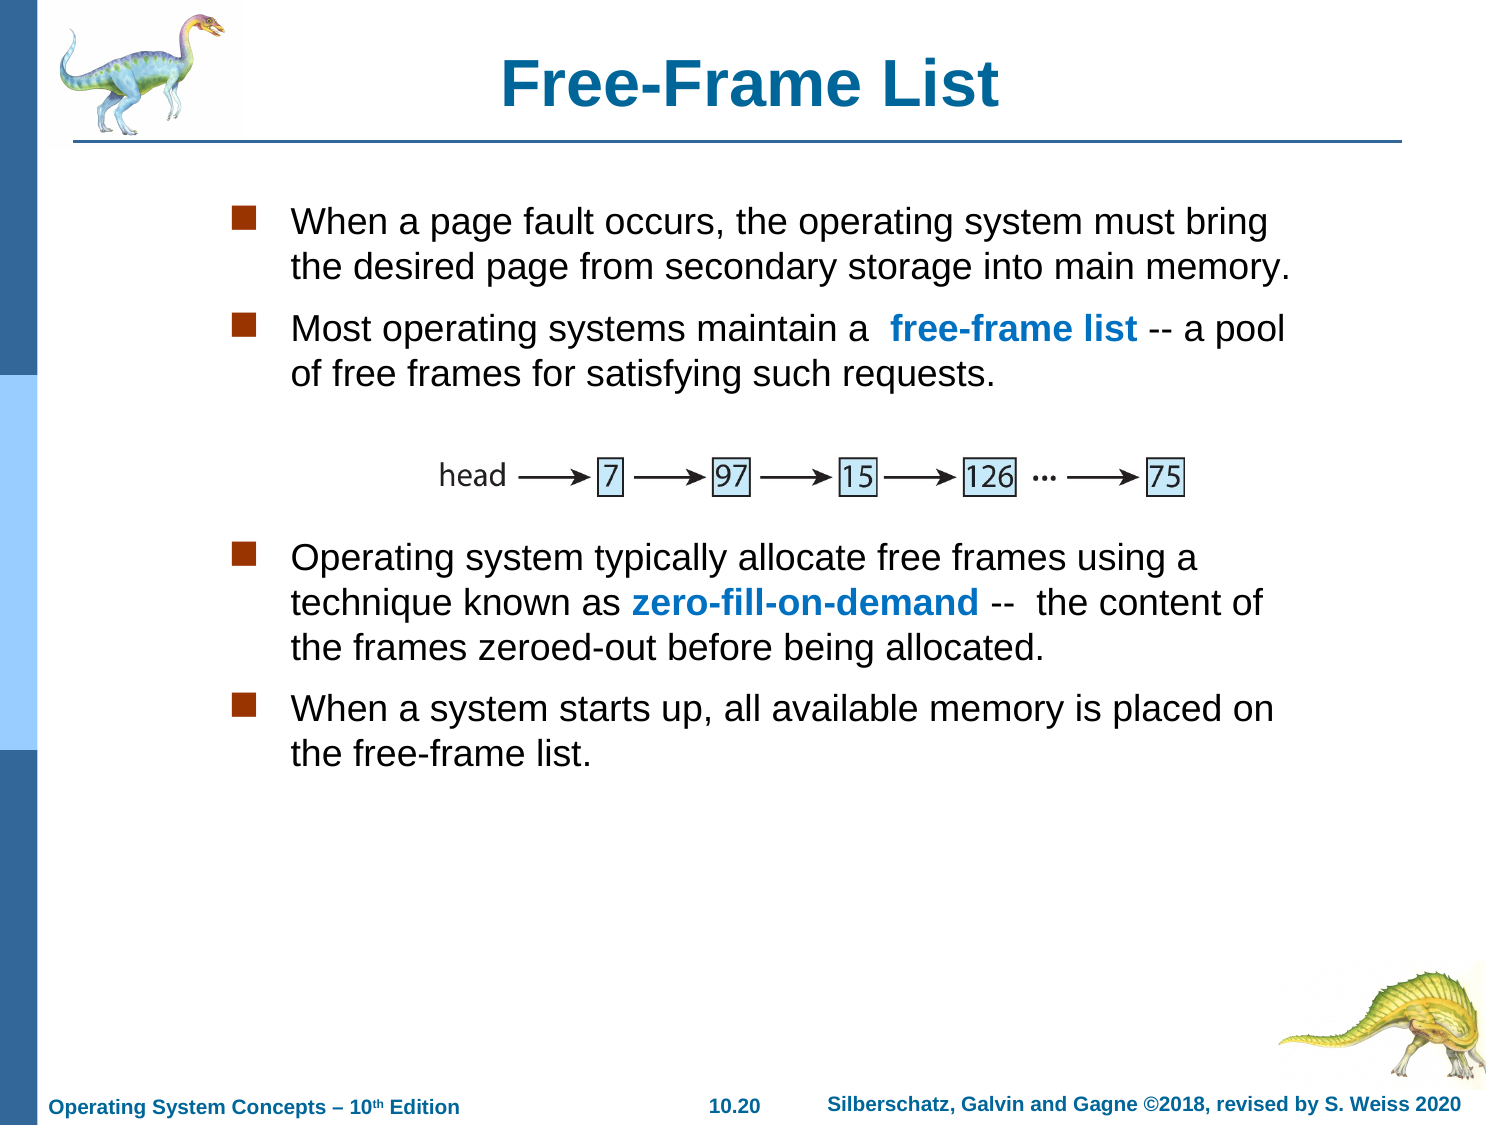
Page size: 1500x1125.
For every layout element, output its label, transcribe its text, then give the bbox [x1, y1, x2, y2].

list When a page fault occurs, the operating system must bring the desired page from secondary storage into main memory. Most operating systems maintain a free-frame list -- a pool of free frames for satisfying such requests. Operating system typically allocate free frames using a technique known as zero-fill-on-demand -- the content of the frames zeroed-out before being allocated. When a system starts up, all available memory is placed on the free-frame list. [219, 189, 1329, 865]
picture [438, 443, 1185, 497]
picture [46, 0, 243, 149]
picture [1275, 959, 1486, 1090]
title Free-Frame List [75, 33, 1426, 128]
picture [1144, 1096, 1152, 1101]
